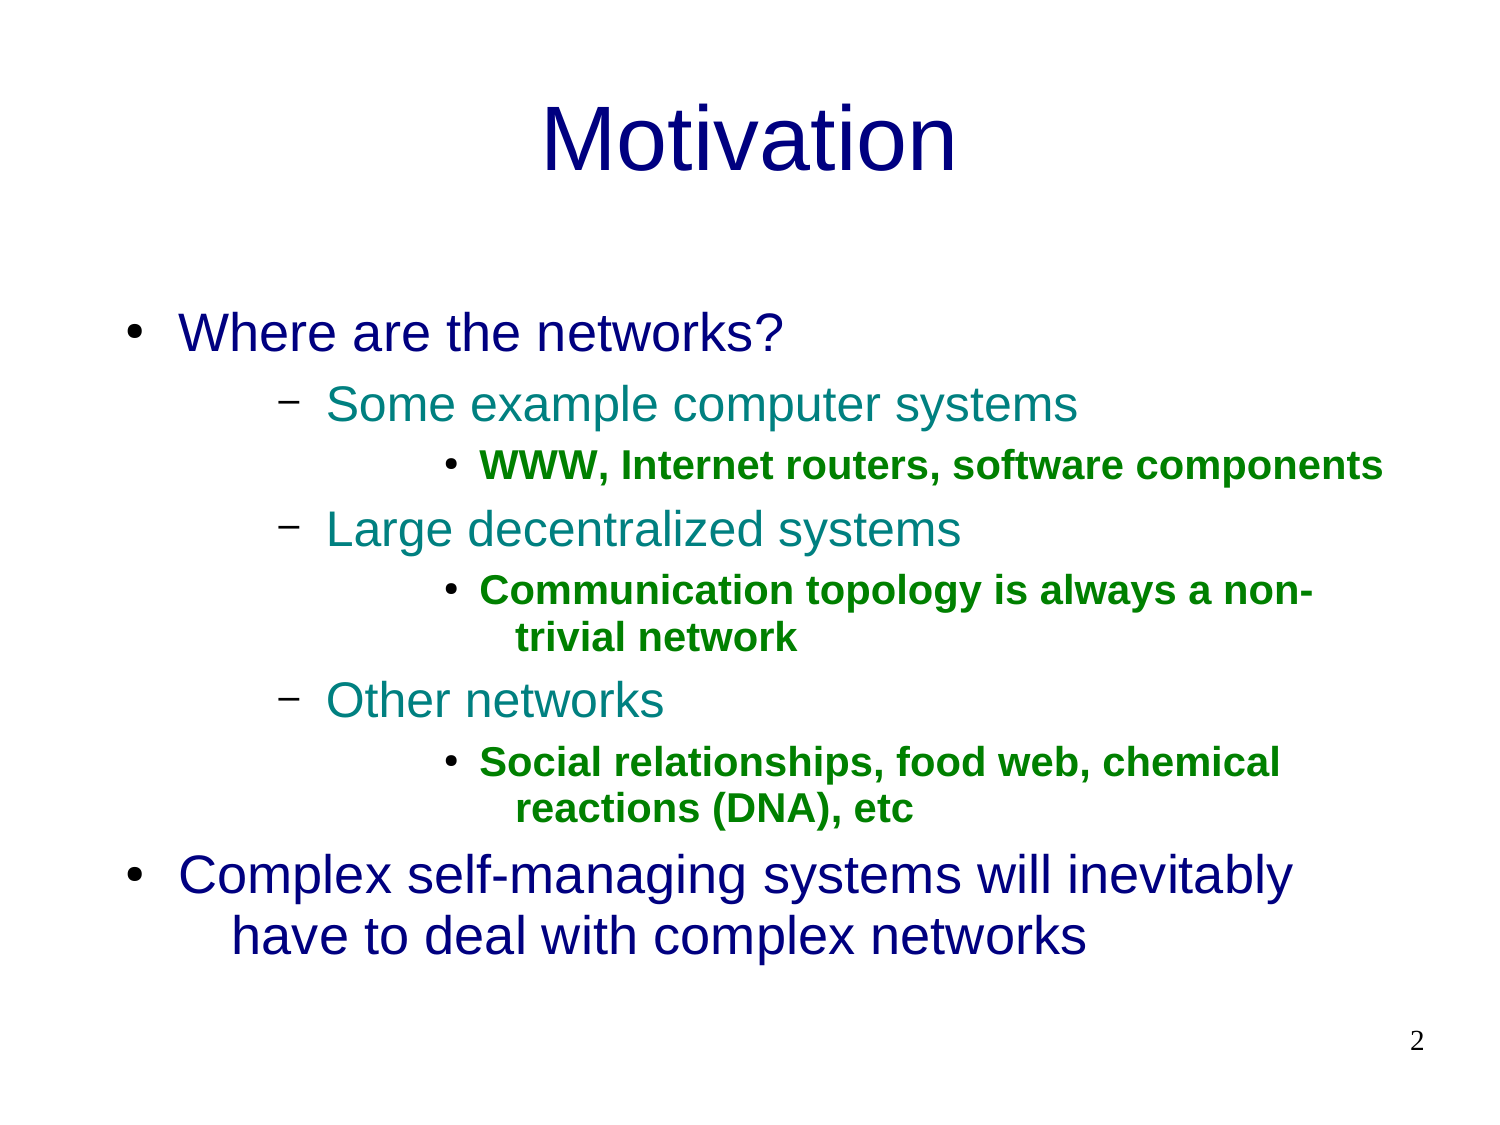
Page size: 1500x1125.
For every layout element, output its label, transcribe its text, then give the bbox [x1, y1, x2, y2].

title Motivation [74, 44, 1425, 233]
list Where are the networks? Some example computer systems WWW, Internet routers, software components Large decentralized systems Communication topology is always a non-trivial network Other networks Social relationships, food web, chemical reactions (DNA), etc Complex self-managing systems will inevitably have to deal with complex networks [74, 255, 1425, 1014]
